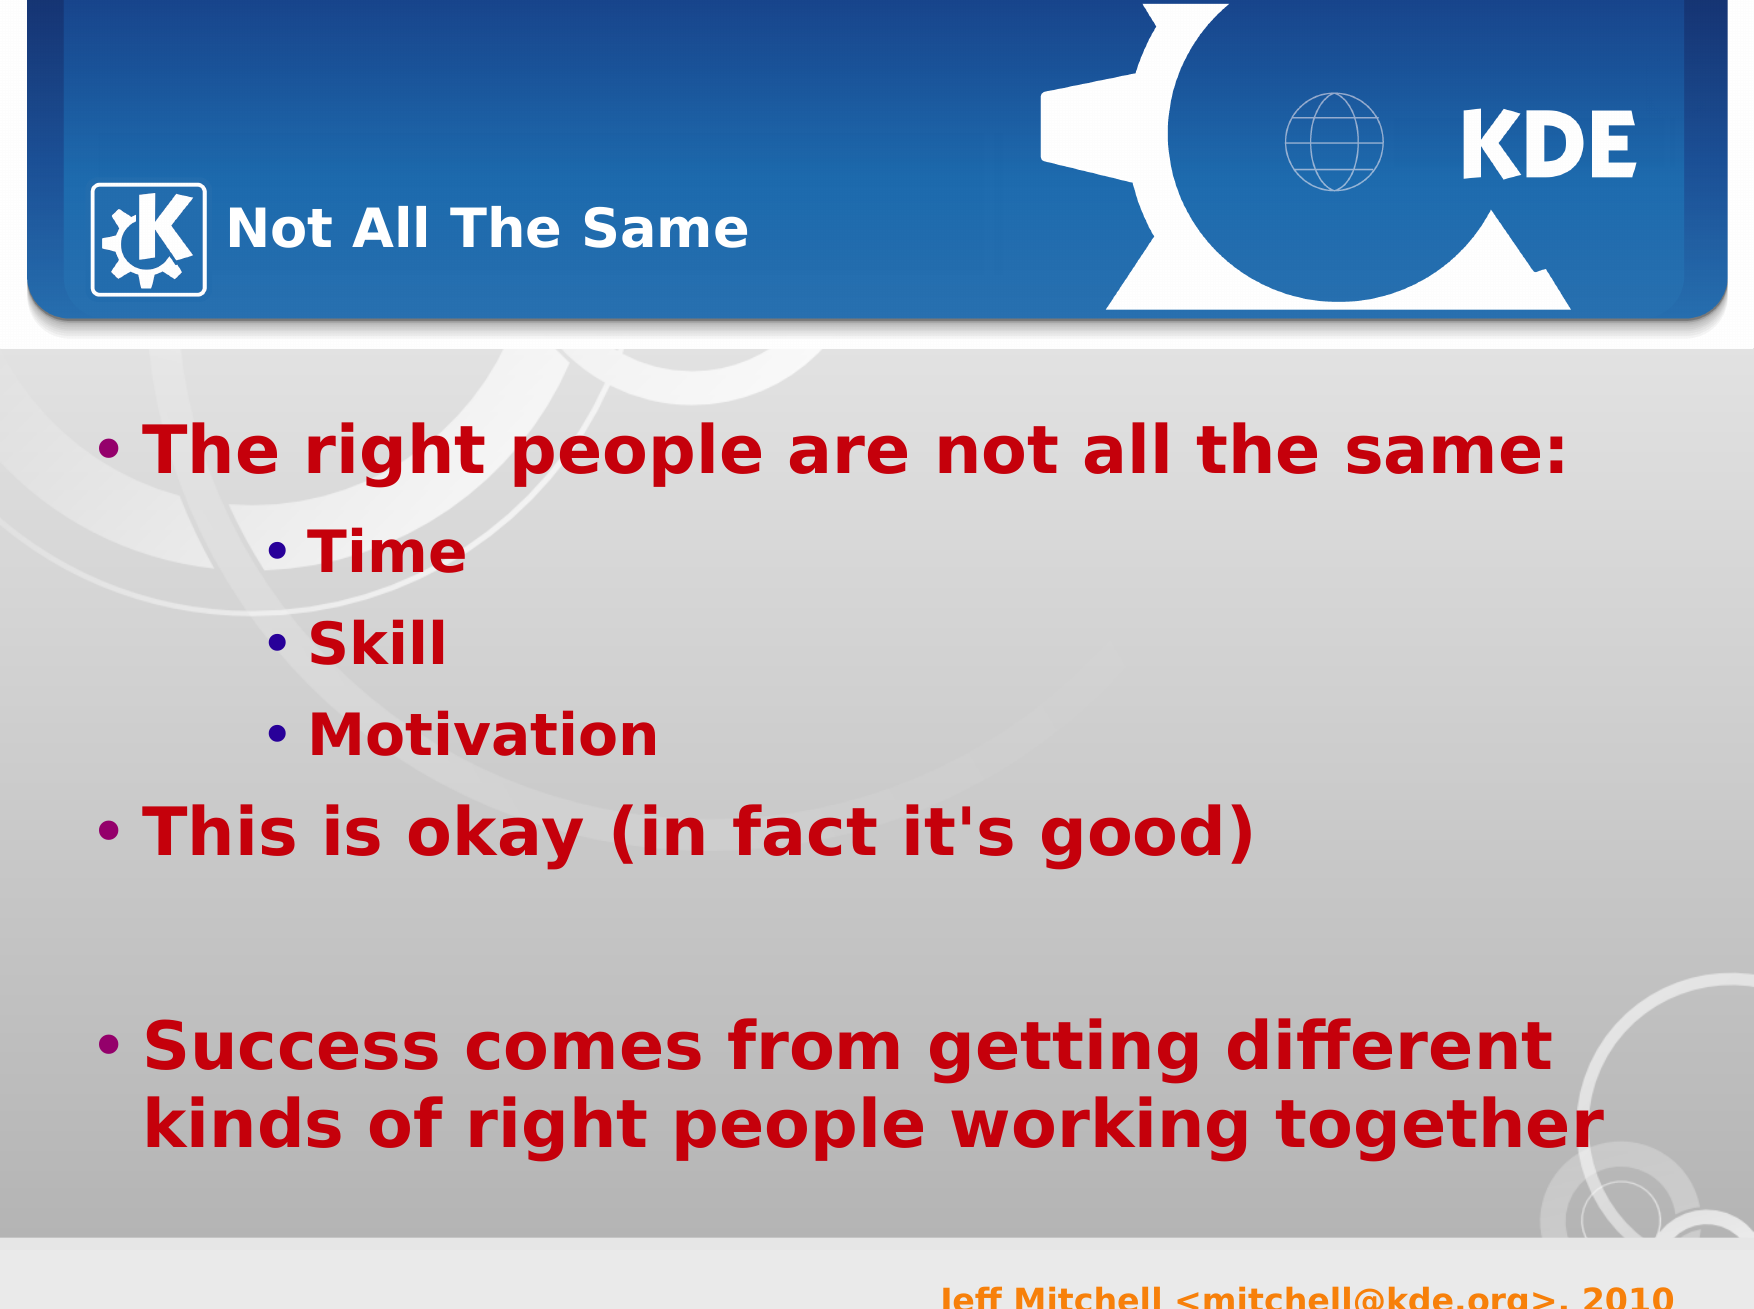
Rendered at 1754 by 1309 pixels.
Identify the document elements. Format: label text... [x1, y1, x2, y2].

list The right people are not all the same: Time Skill Motivation This is okay (in fact it's good) Success comes from getting different kinds of right people working together [71, 411, 1651, 1163]
picture [0, 0, 1754, 1237]
title Not All The Same [225, 194, 1126, 264]
